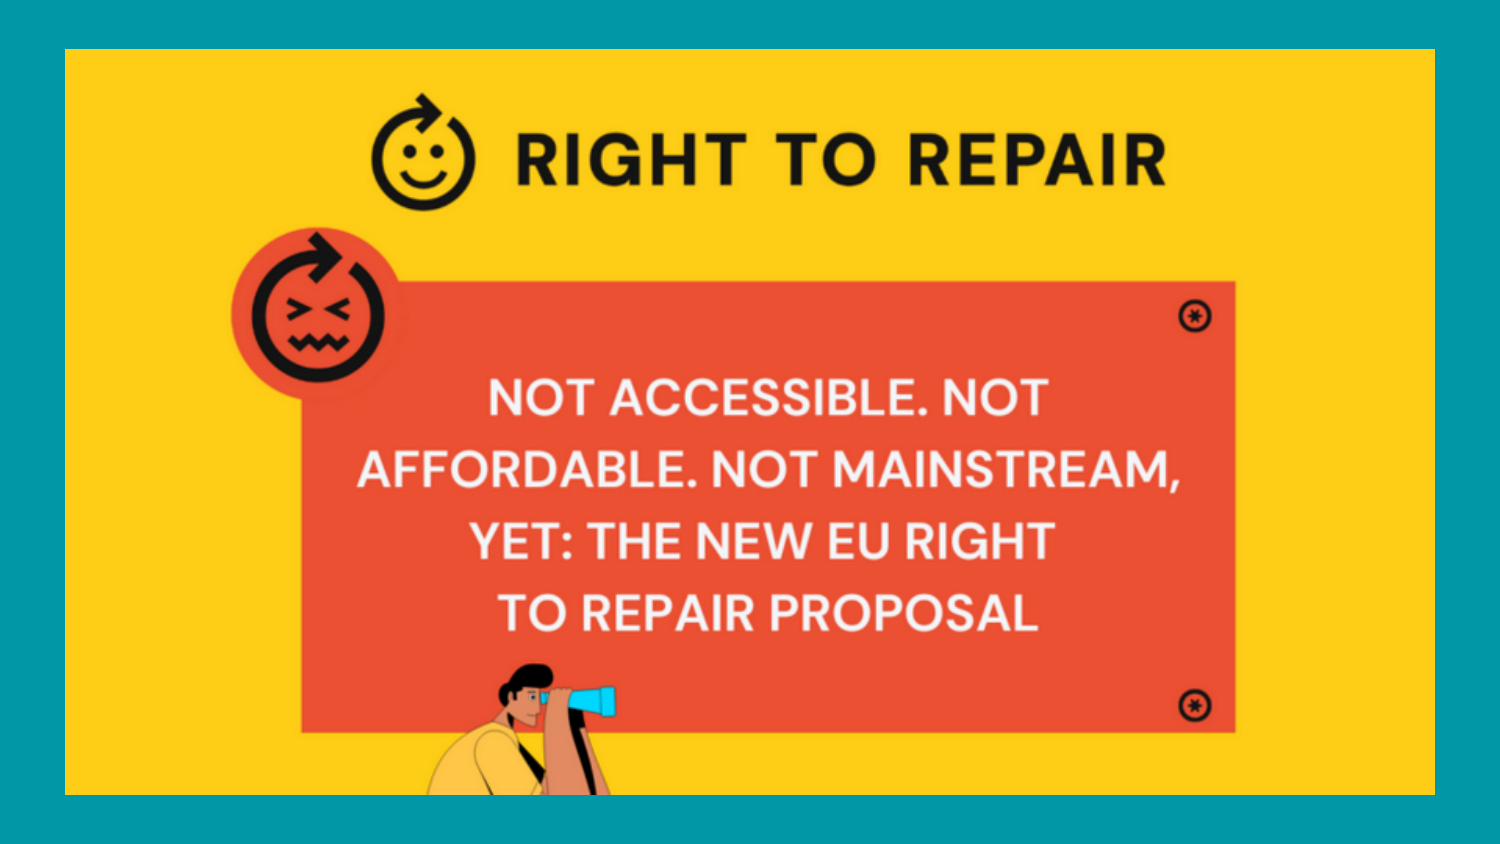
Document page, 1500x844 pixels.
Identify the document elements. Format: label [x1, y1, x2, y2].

picture [65, 49, 1435, 795]
